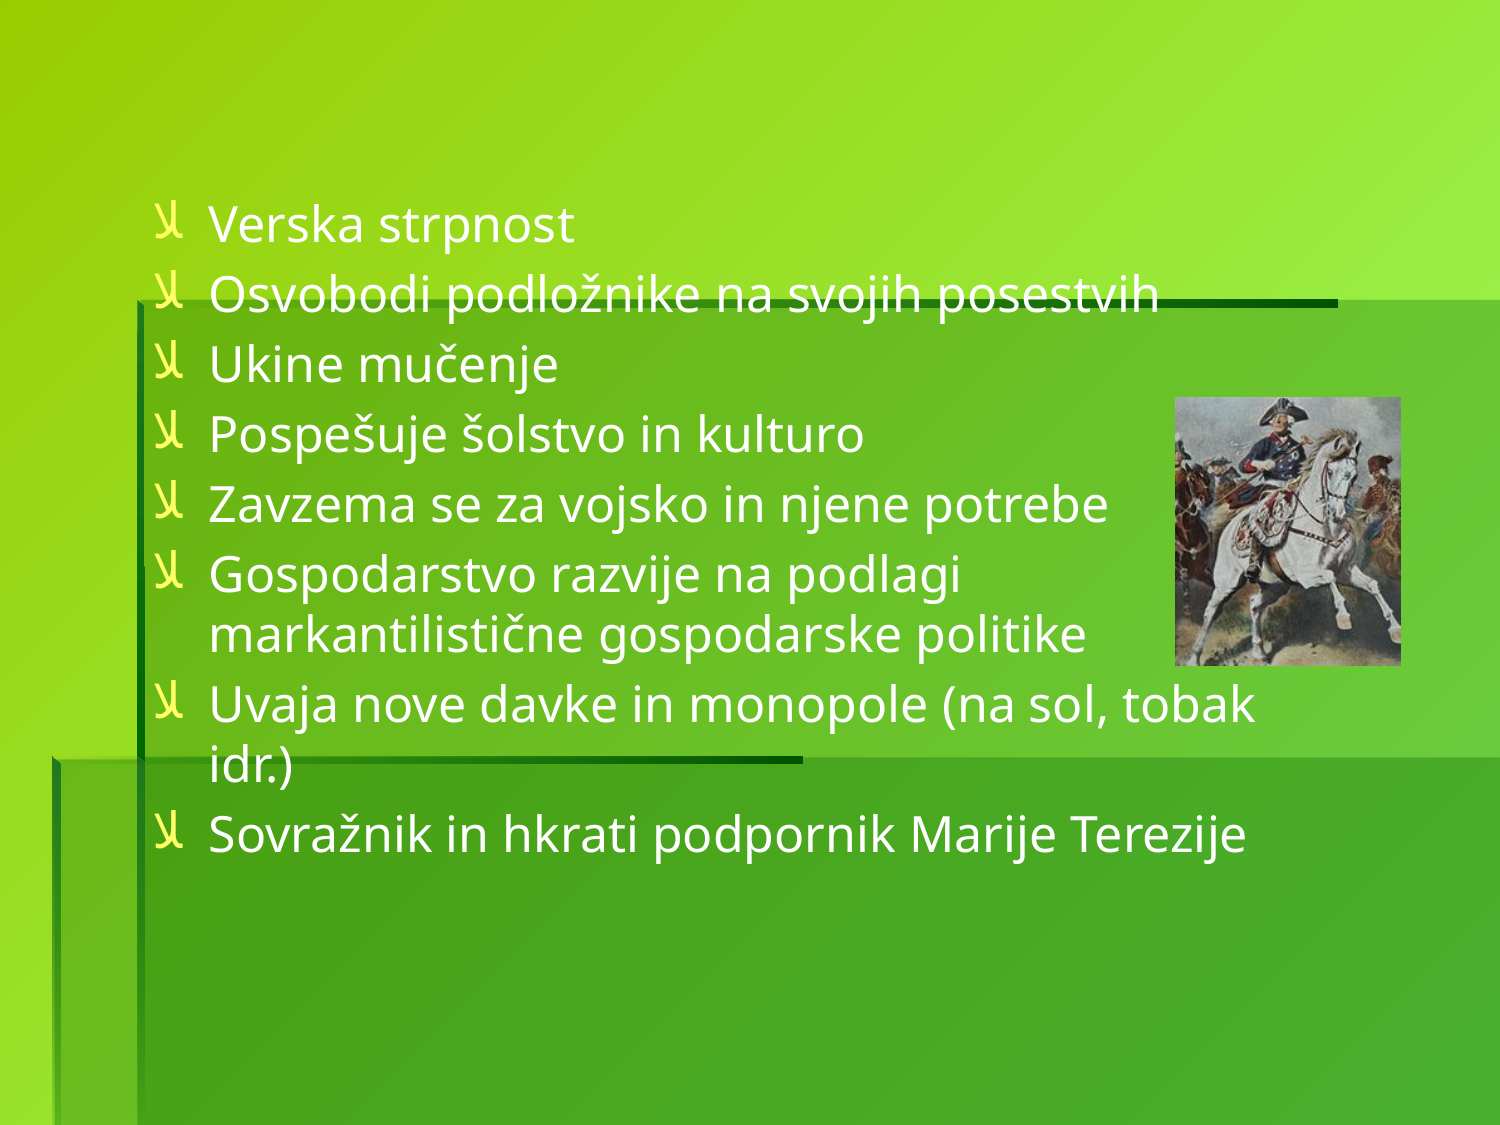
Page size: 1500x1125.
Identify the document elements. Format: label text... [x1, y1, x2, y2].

list Verska strpnost Osvobodi podložnike na svojih posestvih Ukine mučenje Pospešuje šolstvo in kulturo Zavzema se za vojsko in njene potrebe Gospodarstvo razvije na podlagi markantilistične gospodarske politike Uvaja nove davke in monopole (na sol, tobak idr.) Sovražnik in hkrati podpornik Marije Terezije [137, 184, 1306, 1000]
picture [1175, 397, 1401, 666]
